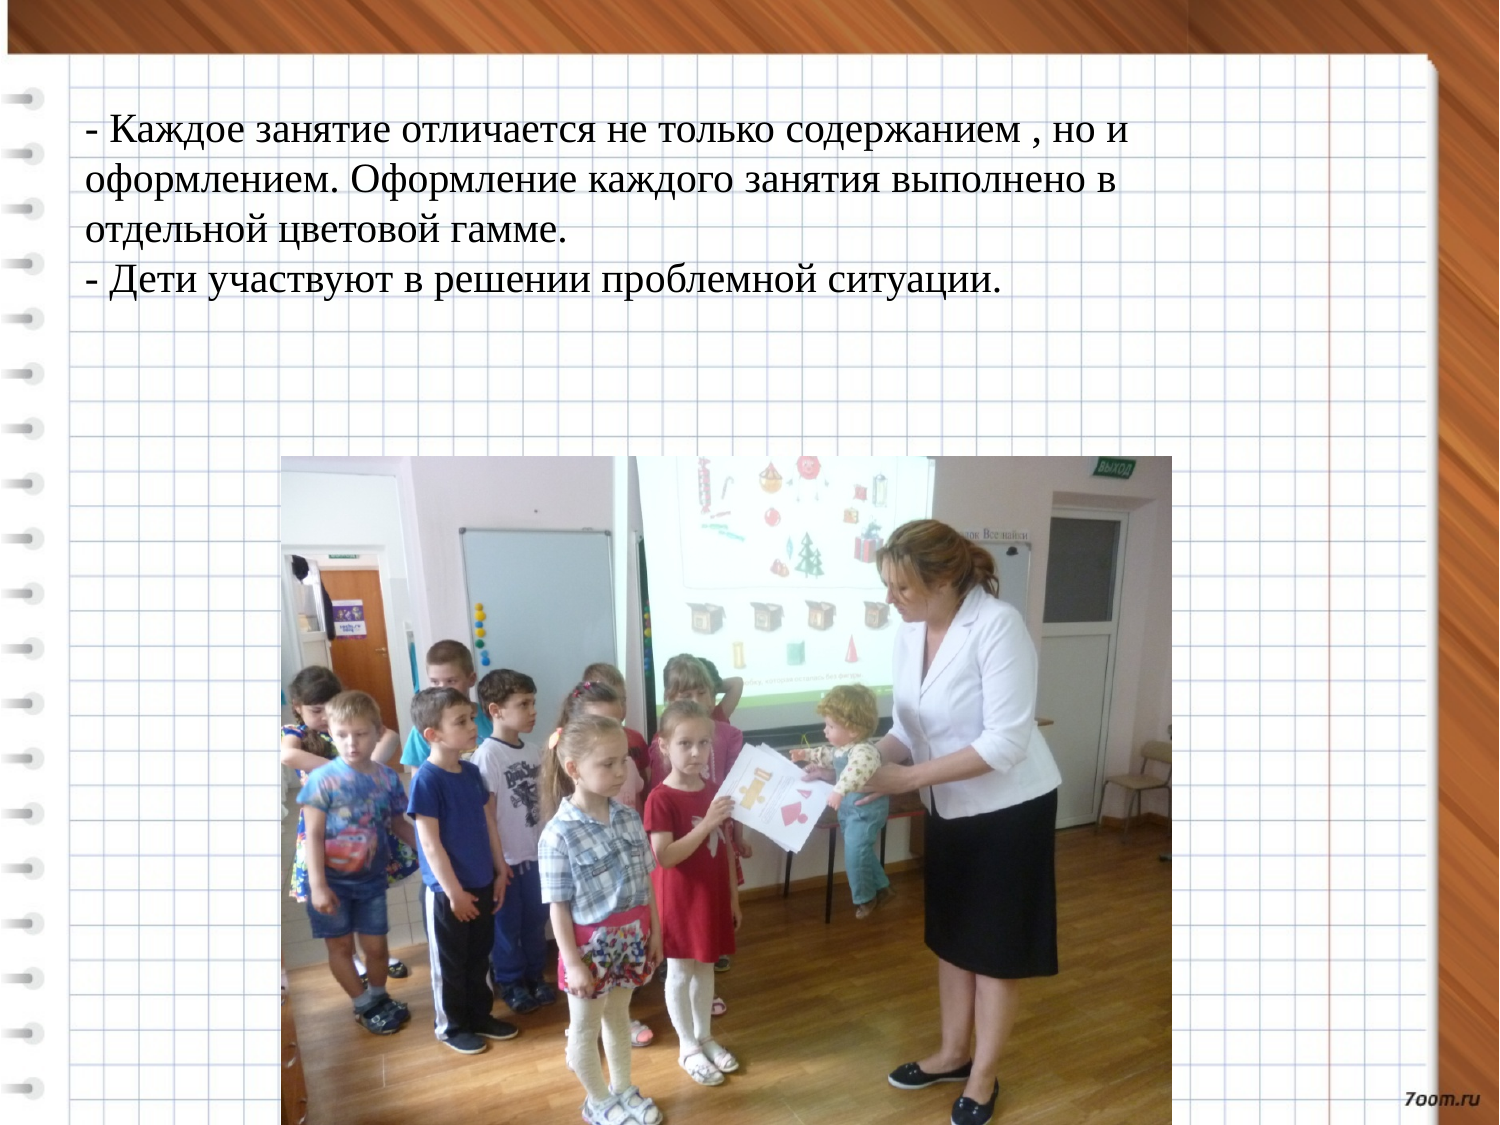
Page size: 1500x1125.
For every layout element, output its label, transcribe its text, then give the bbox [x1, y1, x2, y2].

picture [1, 0, 1499, 1125]
text_box - Каждое занятие отличается не только содержанием , но и оформлением. Оформление каждого занятия выполнено в отдельной цветовой гамме. - Дети участвуют в решении проблемной ситуации. [70, 93, 1301, 354]
title [76, 54, 1329, 327]
